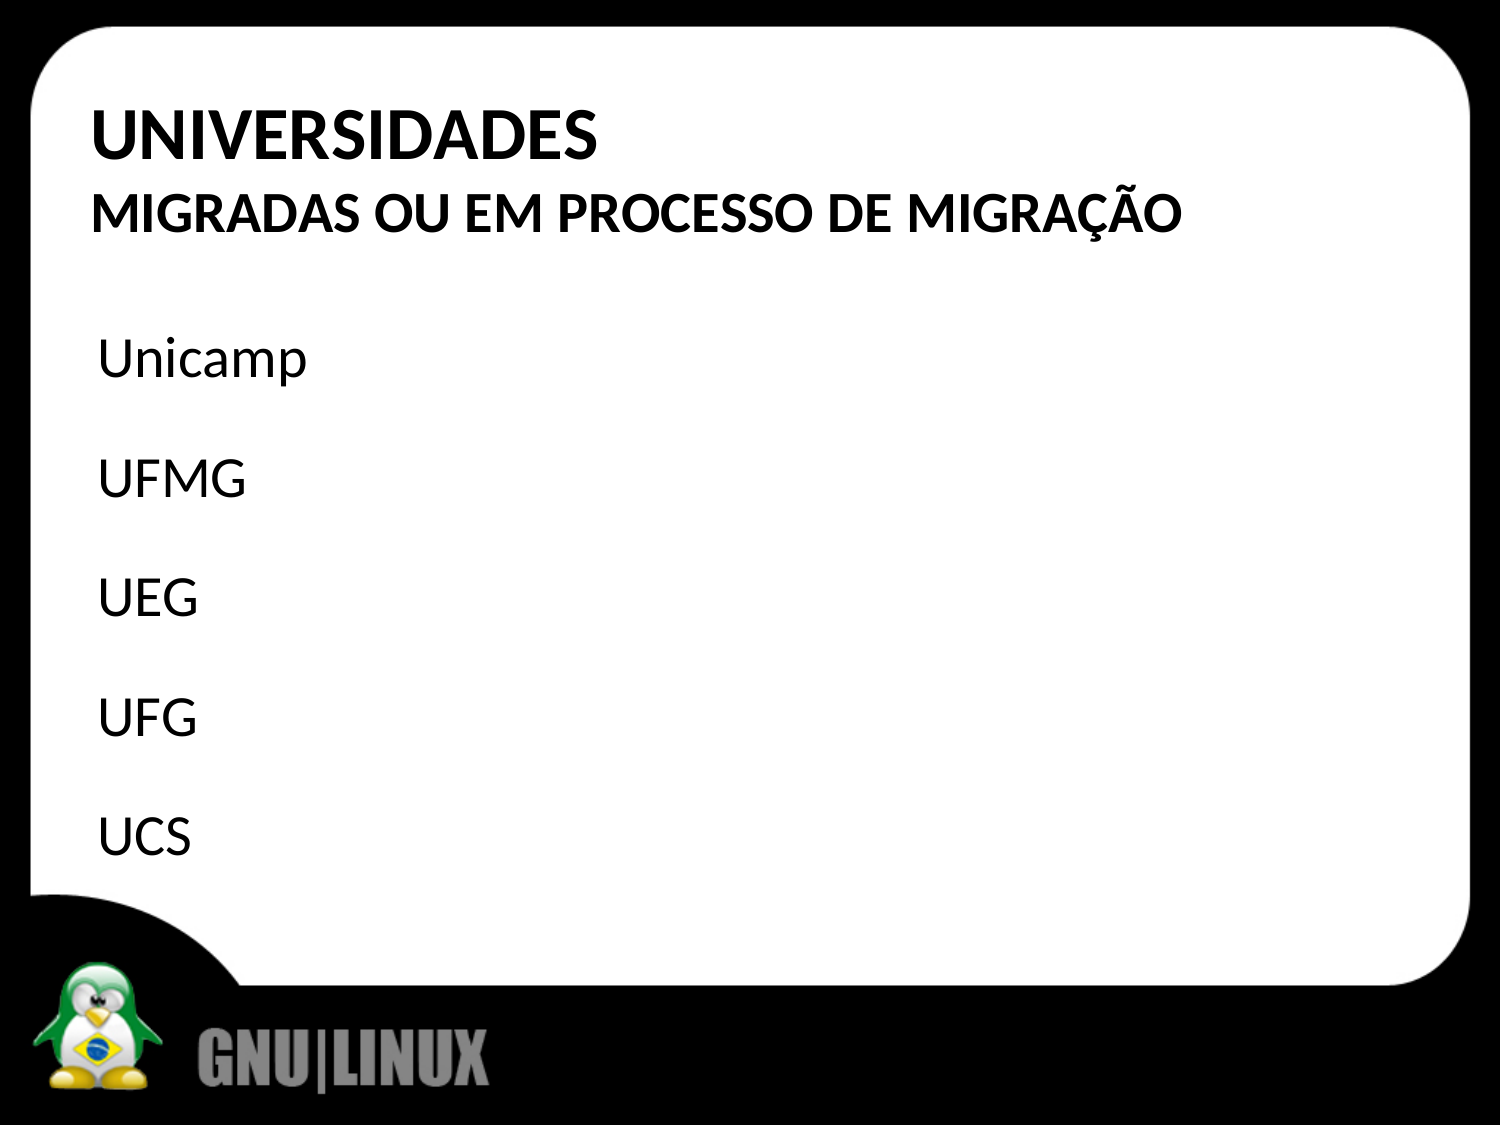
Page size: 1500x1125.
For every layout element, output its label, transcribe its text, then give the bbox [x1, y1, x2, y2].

text_box UNIVERSIDADES MIGRADAS OU EM PROCESSO DE MIGRAÇÃO [75, 41, 1426, 287]
picture [0, 0, 1500, 1125]
text_box Unicamp UFMG UEG UFG UCS [82, 277, 1461, 1020]
